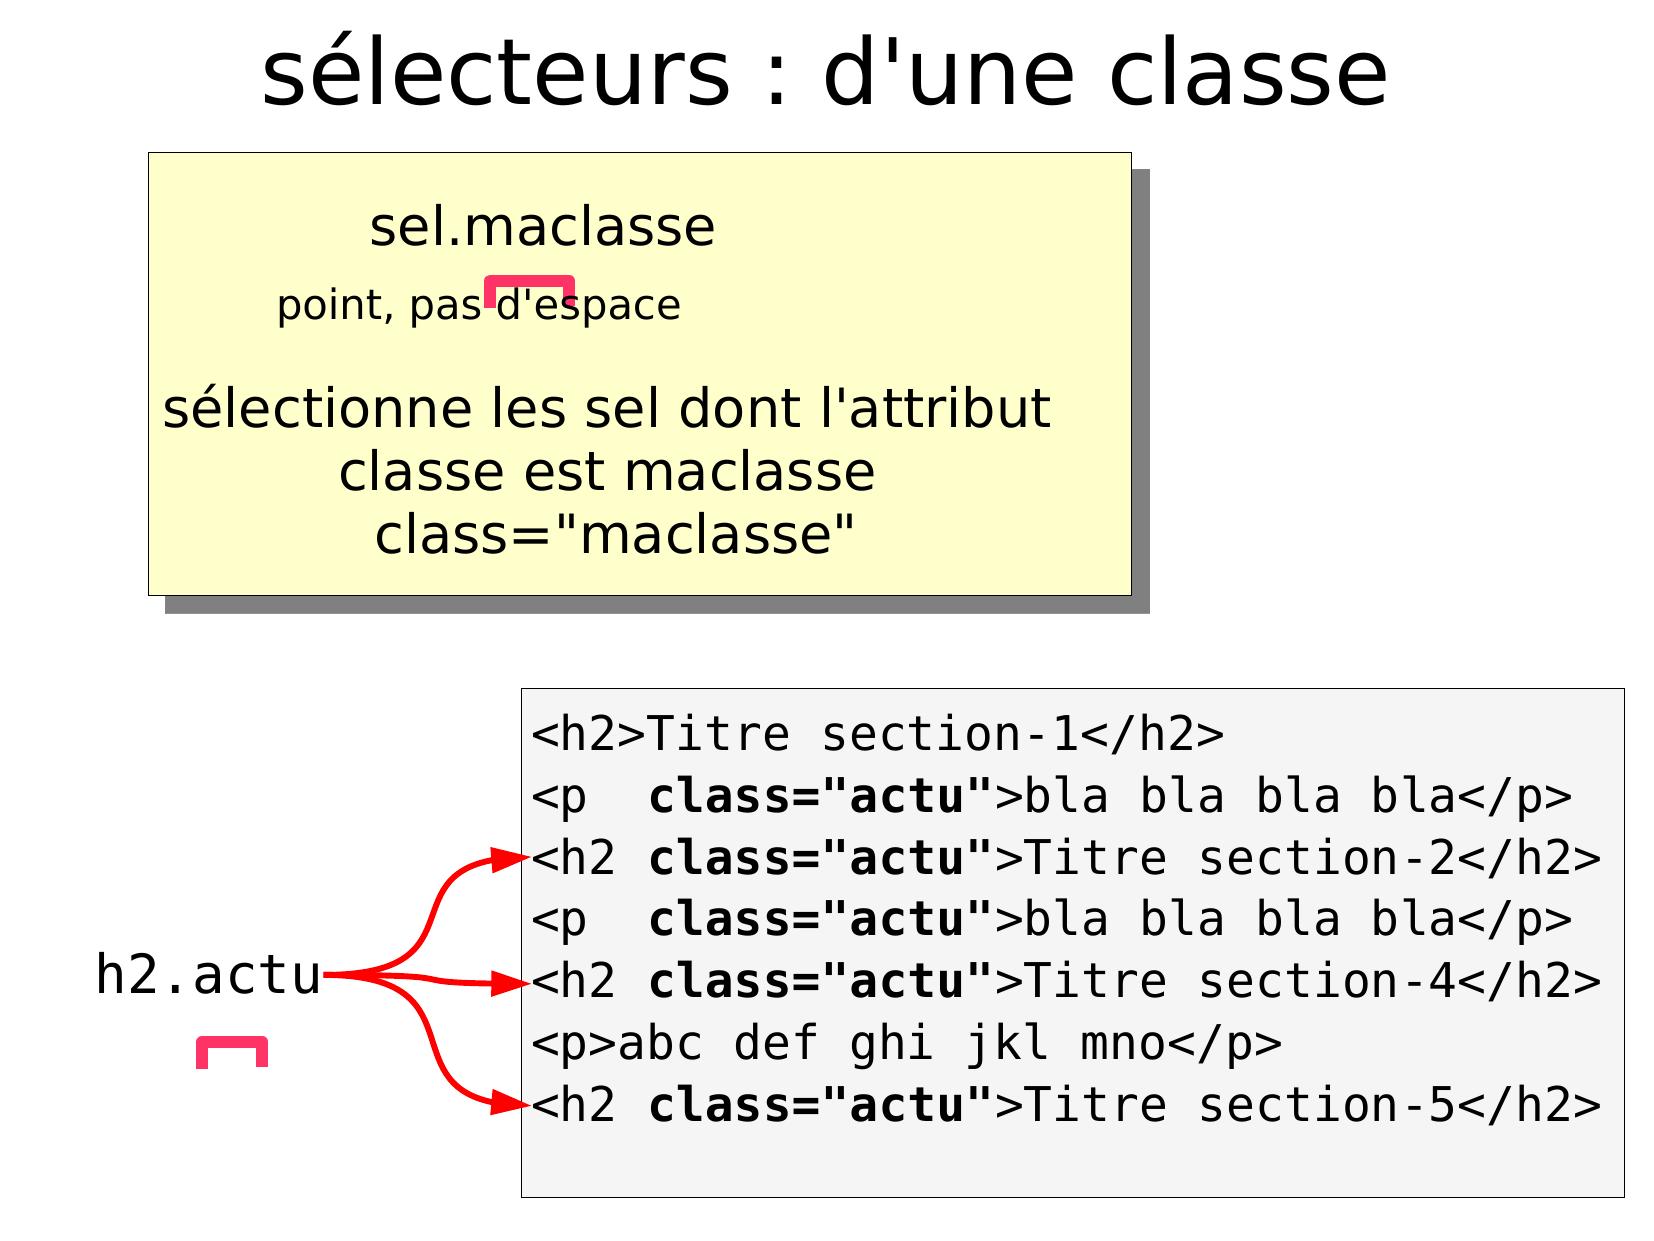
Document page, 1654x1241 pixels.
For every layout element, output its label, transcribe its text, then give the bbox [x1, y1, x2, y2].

text_box point, pas d'espace [276, 280, 858, 342]
text_box [521, 688, 1625, 1198]
text_box h2.actu [94, 943, 324, 1007]
text_box [521, 858, 531, 983]
text_box sel.maclasse [369, 194, 869, 258]
text_box <h2>Titre section-1</h2> <p class="actu">bla bla bla bla</p> <h2 class="actu">Titre section-2</h2> <p class="actu">bla bla bla bla</p> <h2 class="actu">Titre section-4</h2> <p>abc def ghi jkl mno</p> <h2 class="actu">Titre section-5</h2> [531, 706, 1605, 1195]
title sélecteurs : d'une classe [0, 11, 1654, 134]
text_box [148, 152, 1132, 596]
text_box [521, 985, 531, 1105]
text_box sélectionne les sel dont l'attribut classe est maclasse class="maclasse" [162, 377, 1108, 567]
